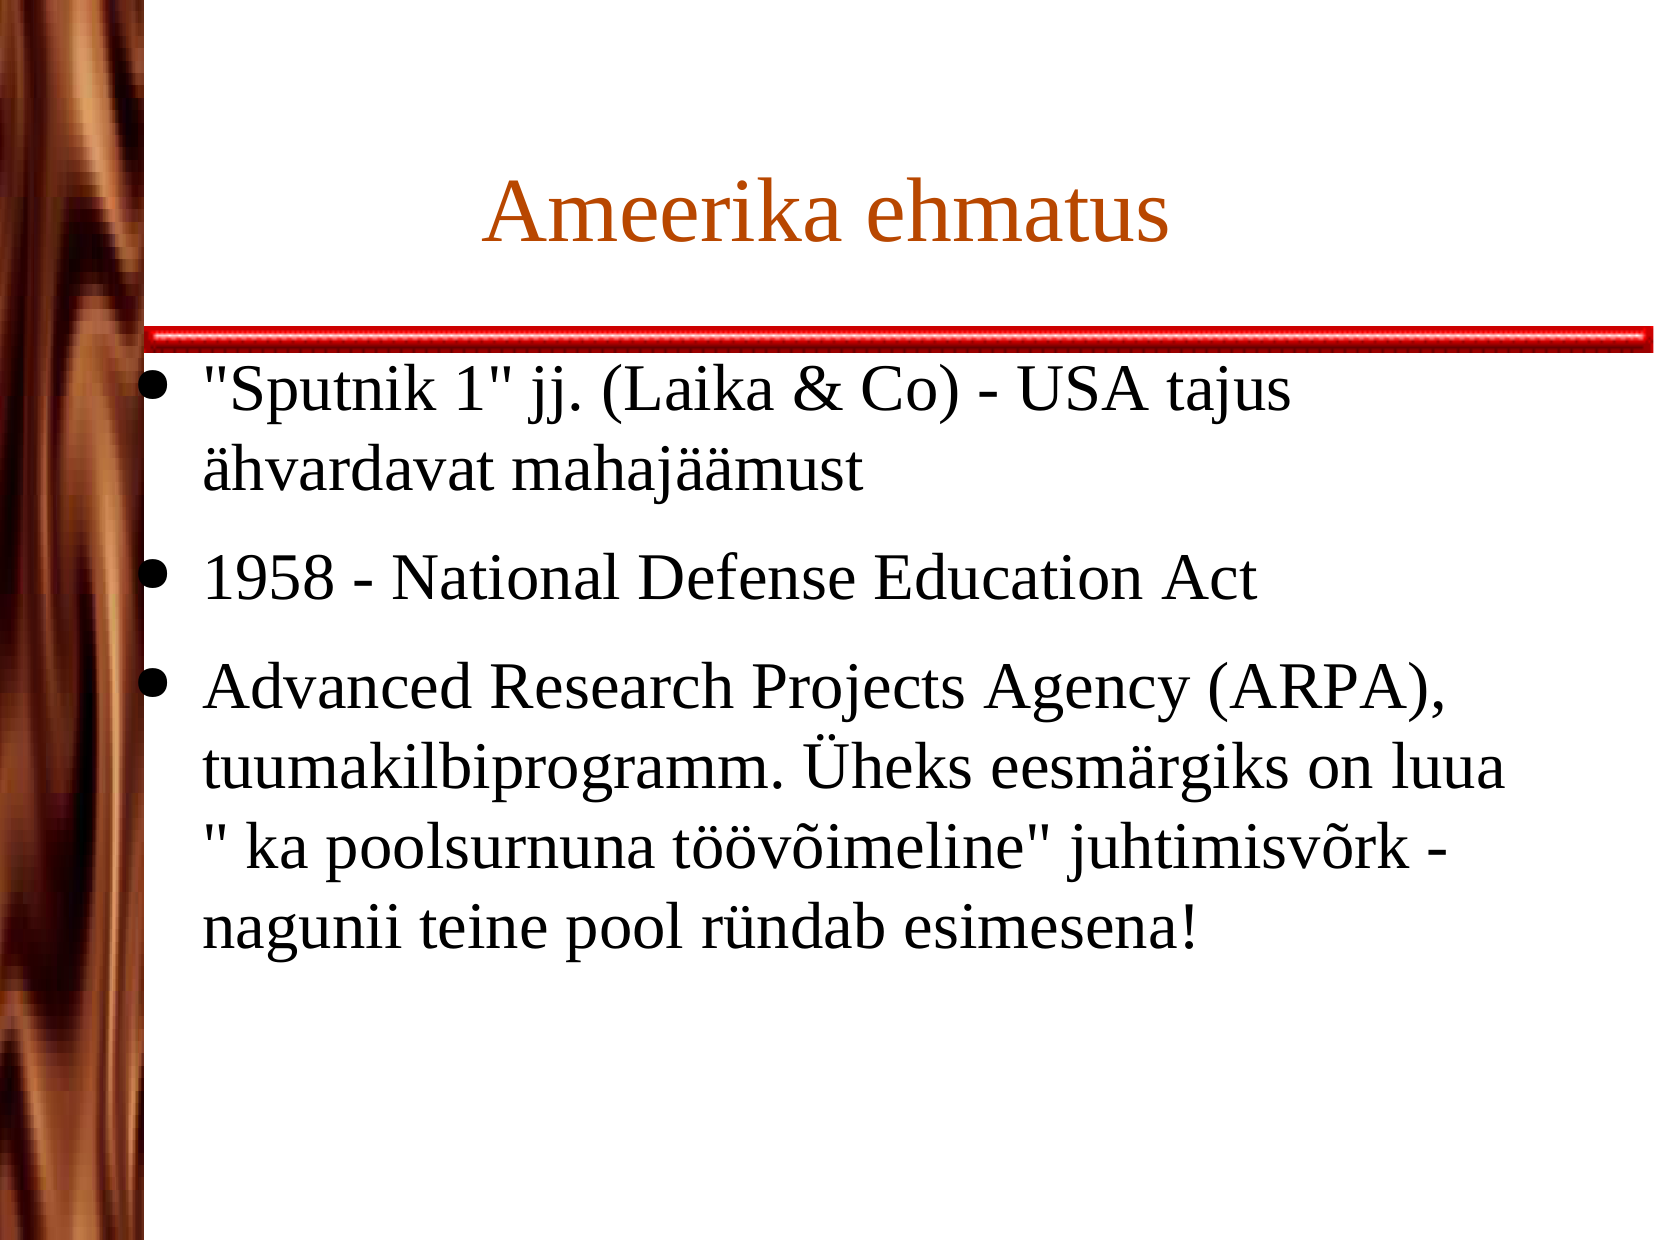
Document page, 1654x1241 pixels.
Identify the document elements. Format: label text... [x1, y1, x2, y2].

title Ameerika ehmatus [121, 100, 1533, 312]
picture [0, 0, 1654, 1240]
list "Sputnik 1" jj. (Laika & Co) - USA tajus ähvardavat mahajäämust 1958 - National Defense Education Act Advanced Research Projects Agency (ARPA), tuumakilbiprogramm. Üheks eesmärgiks on luua " ka poolsurnuna töövõimeline" juhtimisvõrk - nagunii teine pool ründab esimesena! [121, 344, 1533, 1126]
